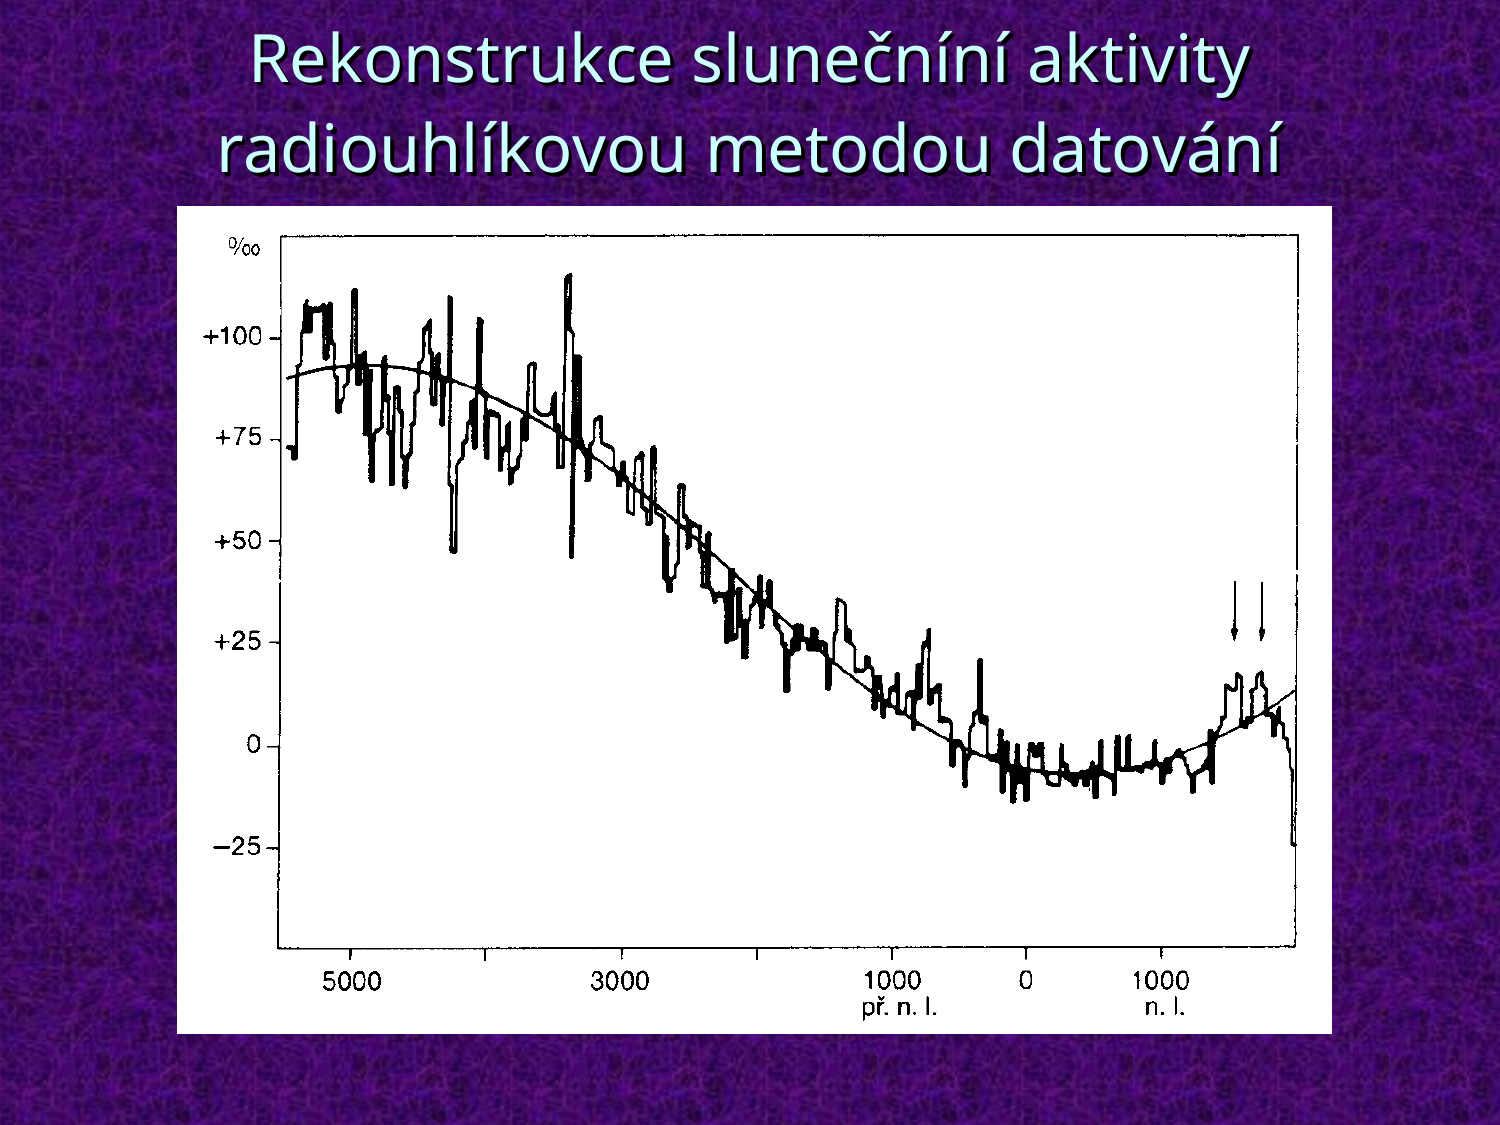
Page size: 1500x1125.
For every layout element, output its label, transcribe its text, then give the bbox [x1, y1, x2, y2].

picture [0, 0, 1500, 1125]
title Rekonstrukce slunečníní aktivity radiouhlíkovou metodou datování [112, 28, 1388, 200]
